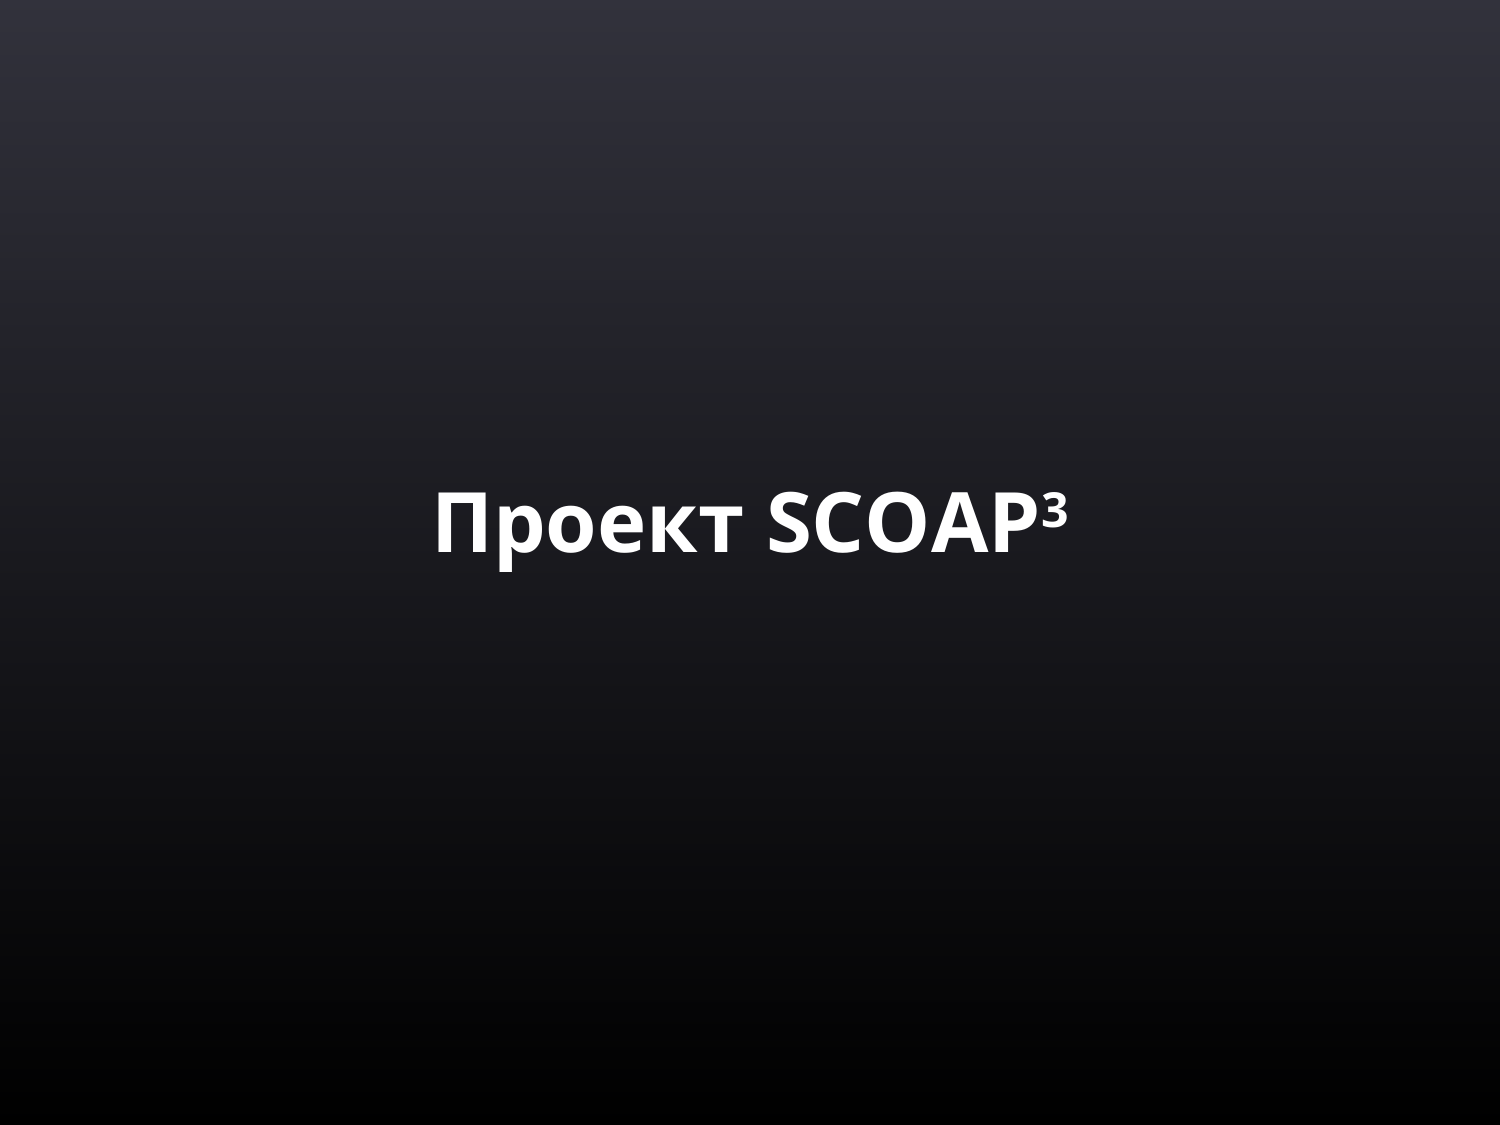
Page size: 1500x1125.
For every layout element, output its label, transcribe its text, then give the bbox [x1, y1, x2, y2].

title Проект SCOAP3 [62, 424, 1438, 613]
